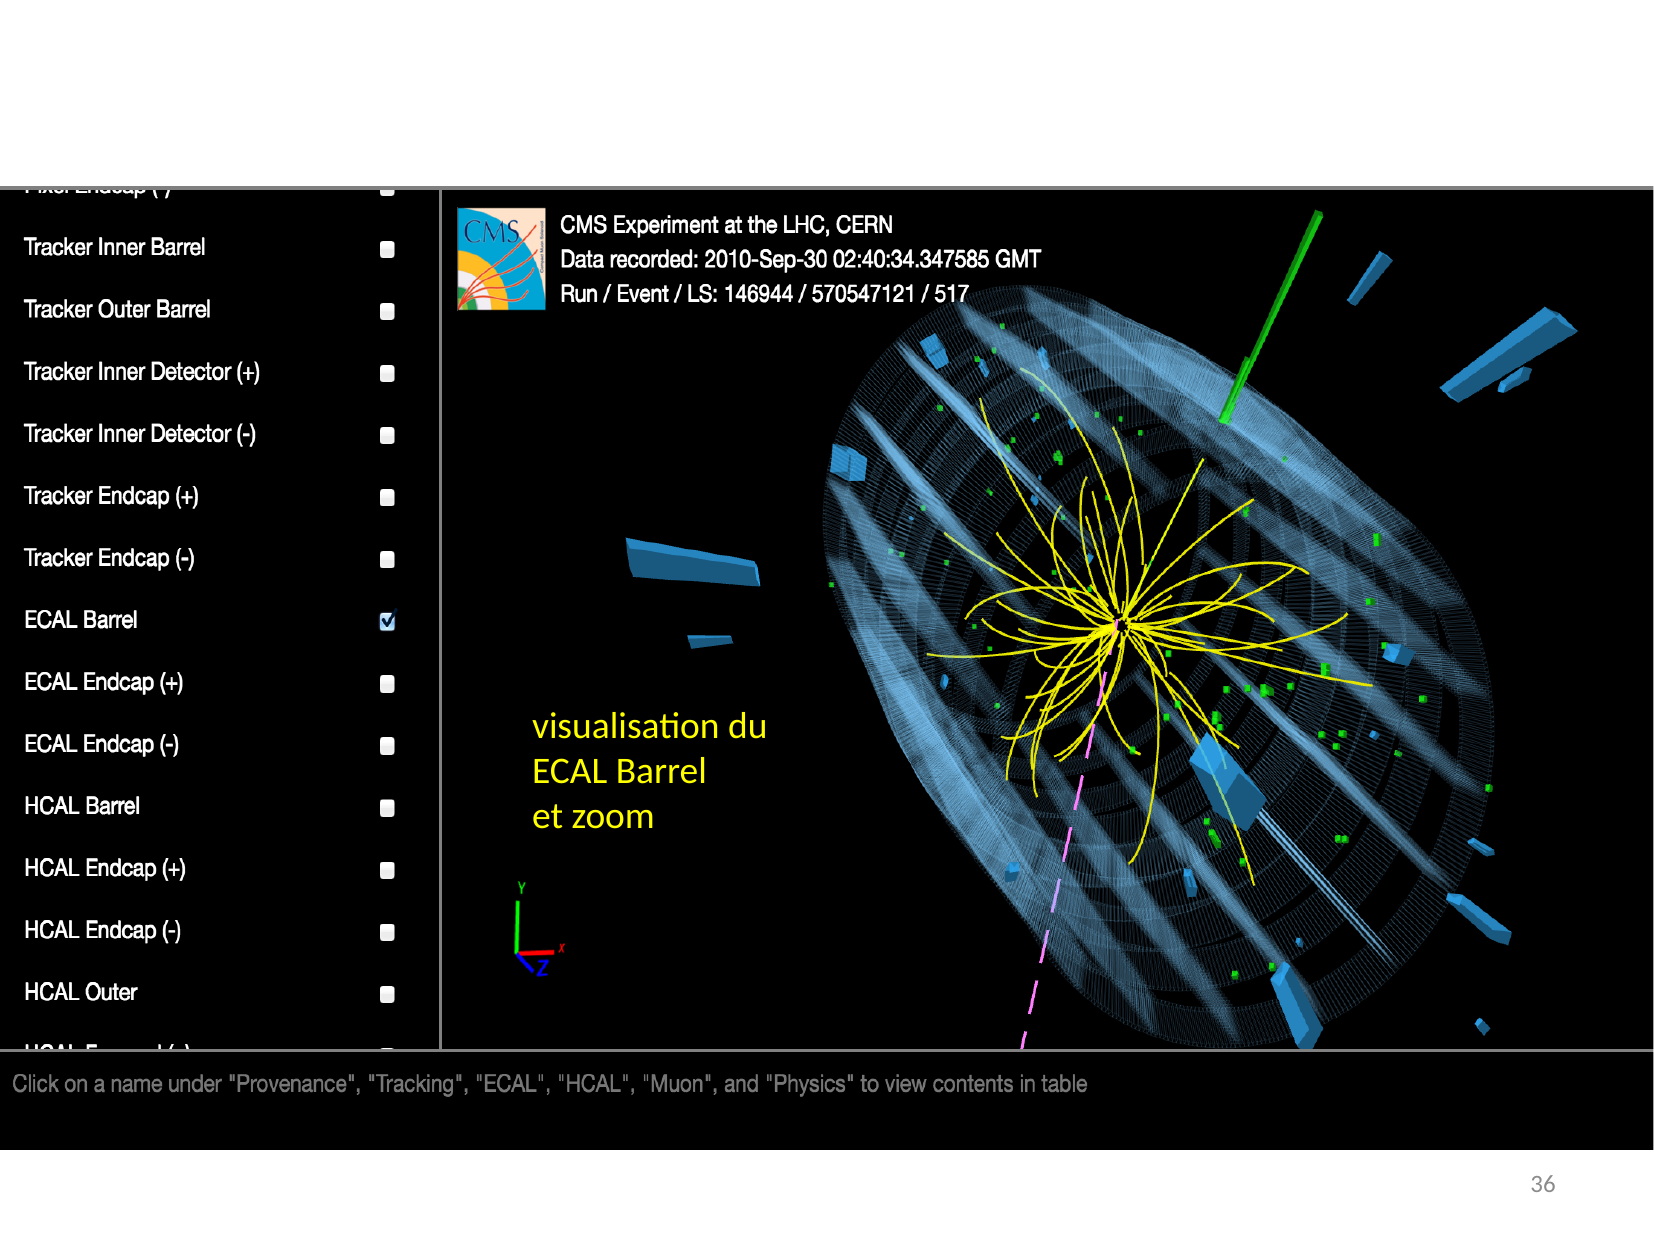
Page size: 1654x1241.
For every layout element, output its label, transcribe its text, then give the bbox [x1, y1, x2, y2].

text_box visualisation du ECAL Barrel et zoom [517, 693, 852, 844]
picture [0, 186, 1654, 1150]
slide_number <numéro> [1185, 1150, 1571, 1216]
